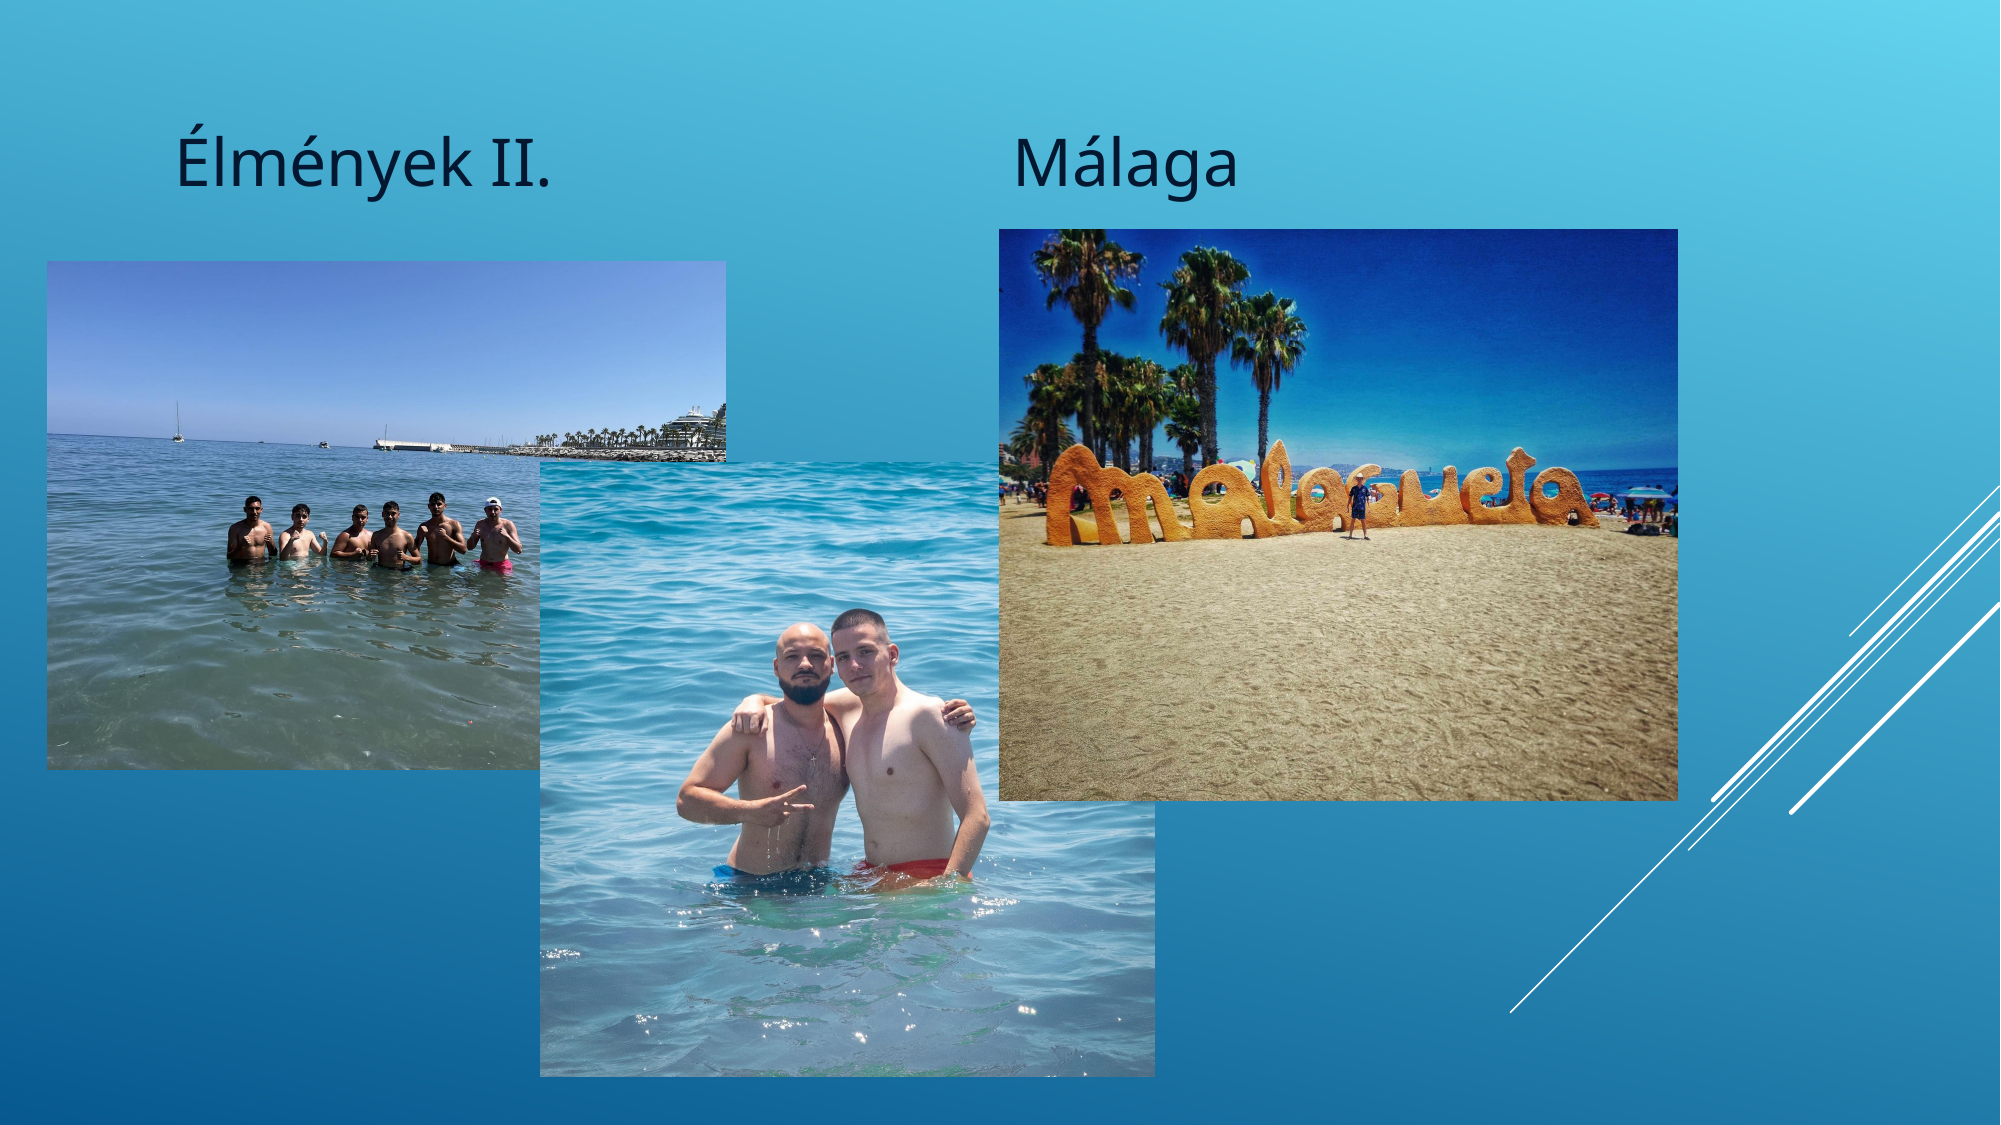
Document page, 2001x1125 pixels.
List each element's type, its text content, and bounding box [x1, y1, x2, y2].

picture [47, 230, 1678, 1077]
list Málaga [997, 112, 1763, 208]
list Élmények II. [159, 112, 923, 208]
